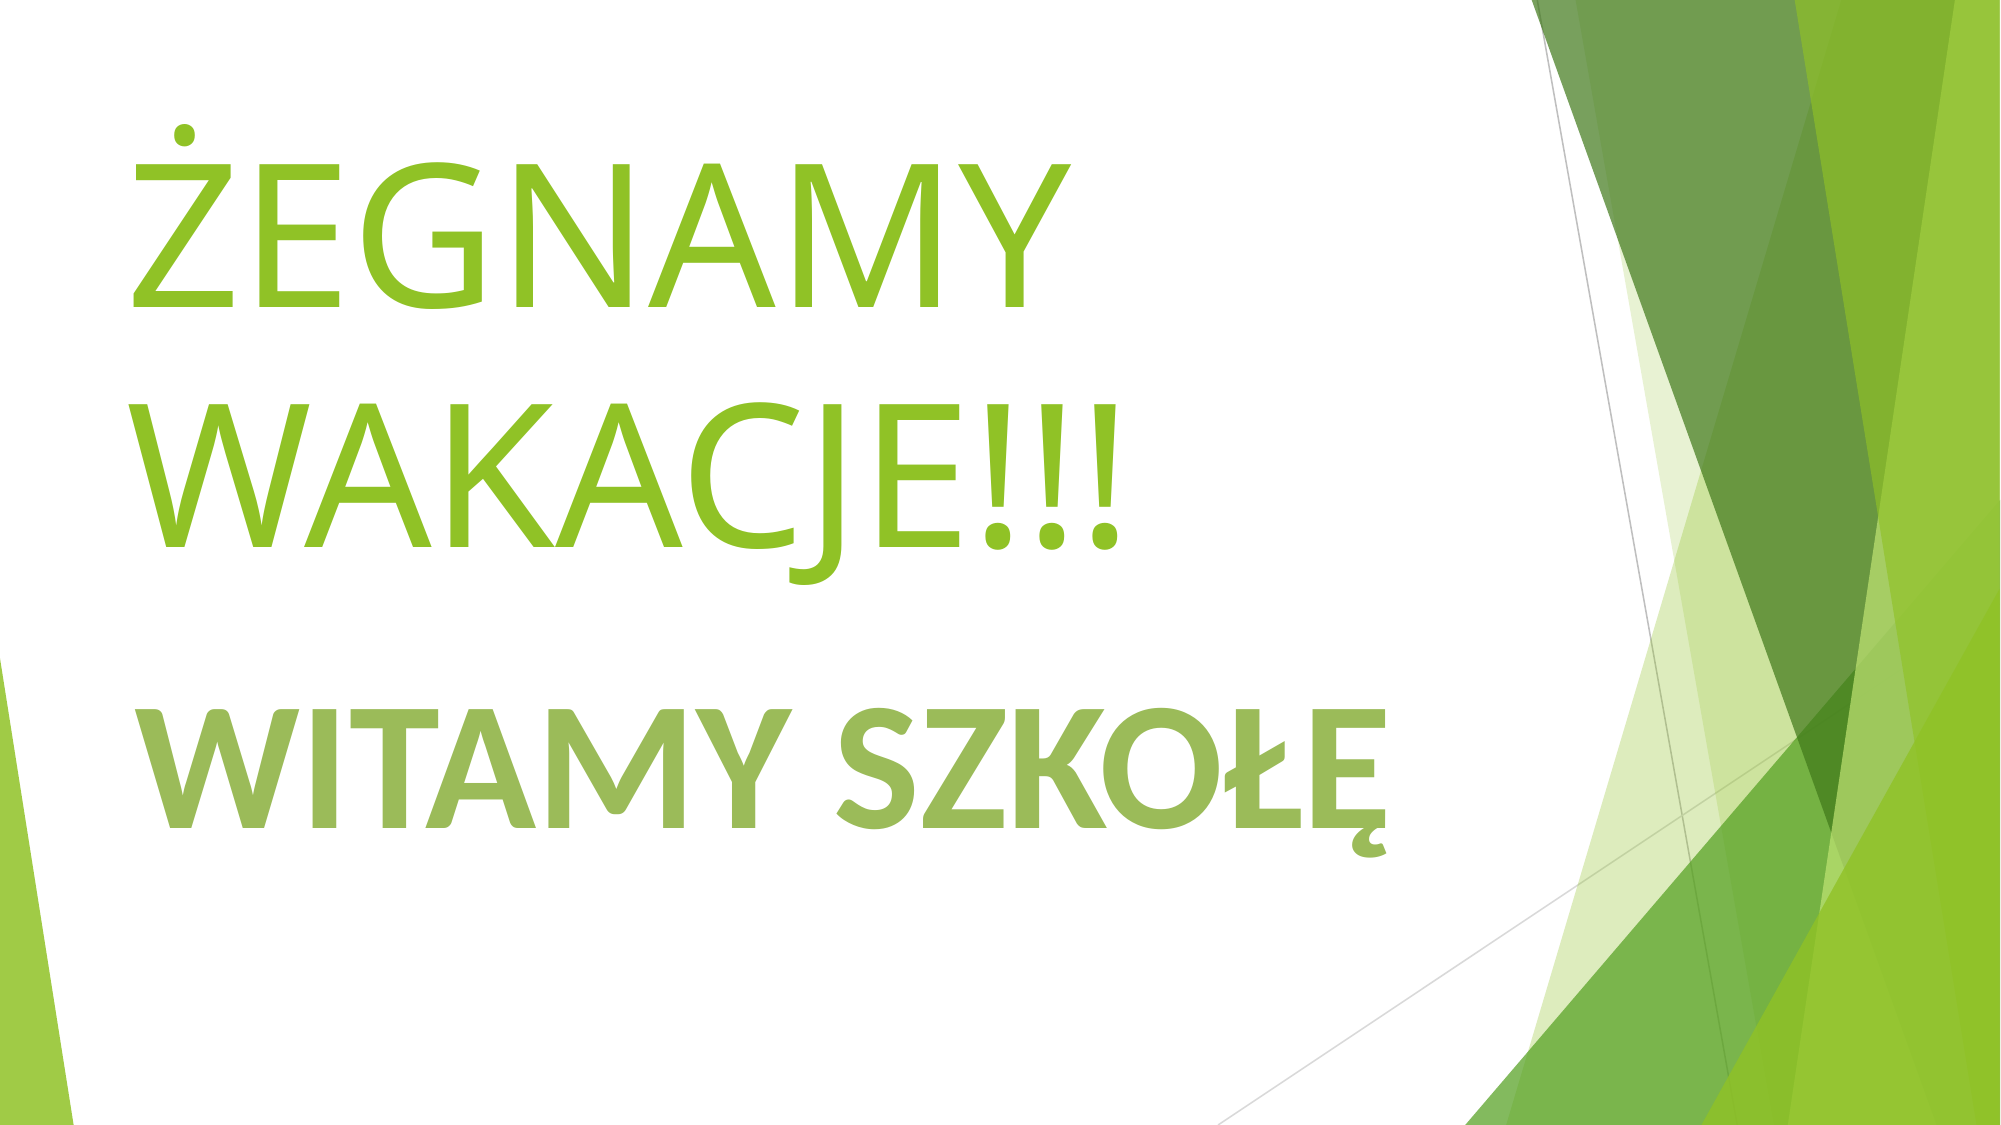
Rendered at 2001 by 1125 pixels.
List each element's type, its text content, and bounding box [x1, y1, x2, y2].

text_box WITAMY SZKOŁĘ [102, 638, 1425, 873]
title ŻEGNAMY WAKACJE!!! [111, 99, 1522, 317]
